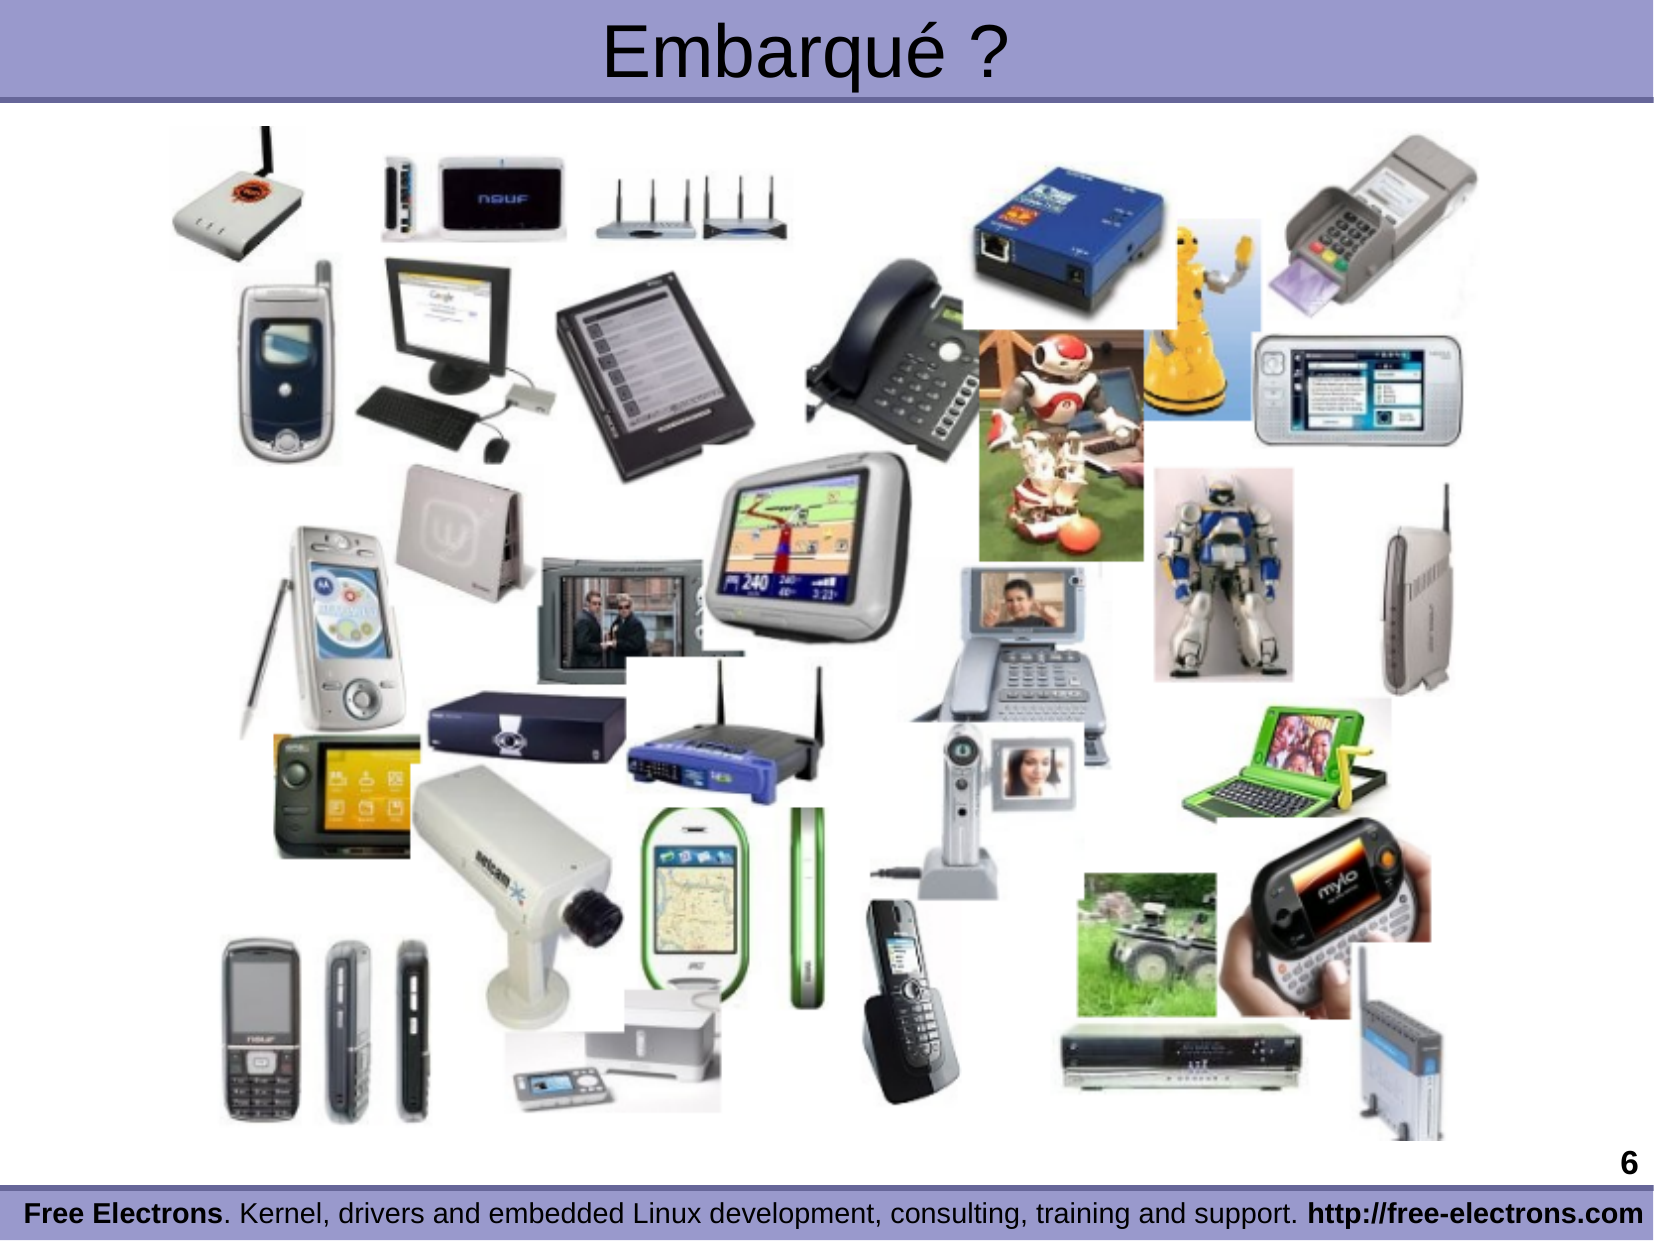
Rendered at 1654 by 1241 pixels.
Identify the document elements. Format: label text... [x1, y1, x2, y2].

title Embarqué ? [60, 4, 1551, 98]
picture [157, 126, 1515, 1142]
